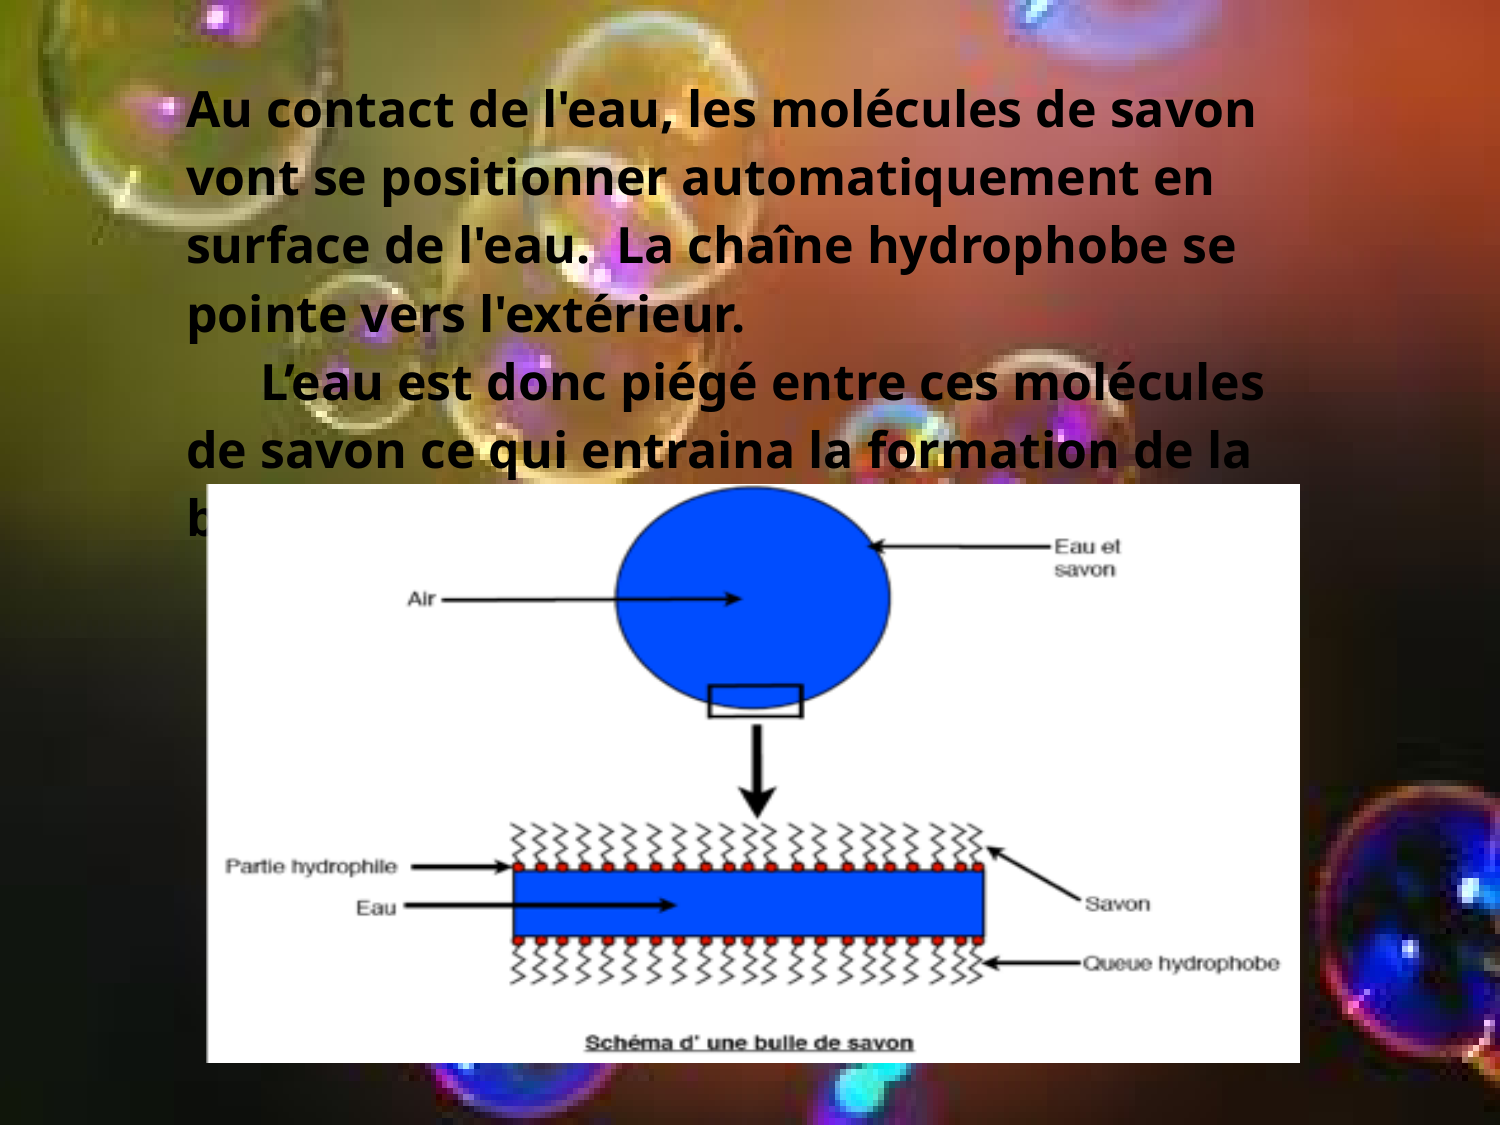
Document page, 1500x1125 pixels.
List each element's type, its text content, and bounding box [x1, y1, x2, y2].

text_box Au contact de l'eau, les molécules de savon vont se positionner automatiquement en surface de l'eau. La chaîne hydrophobe se pointe vers l'extérieur. L’eau est donc piégé entre ces molécules de savon ce qui entraina la formation de la bulle. [171, 66, 1317, 559]
picture [0, 0, 1500, 1125]
